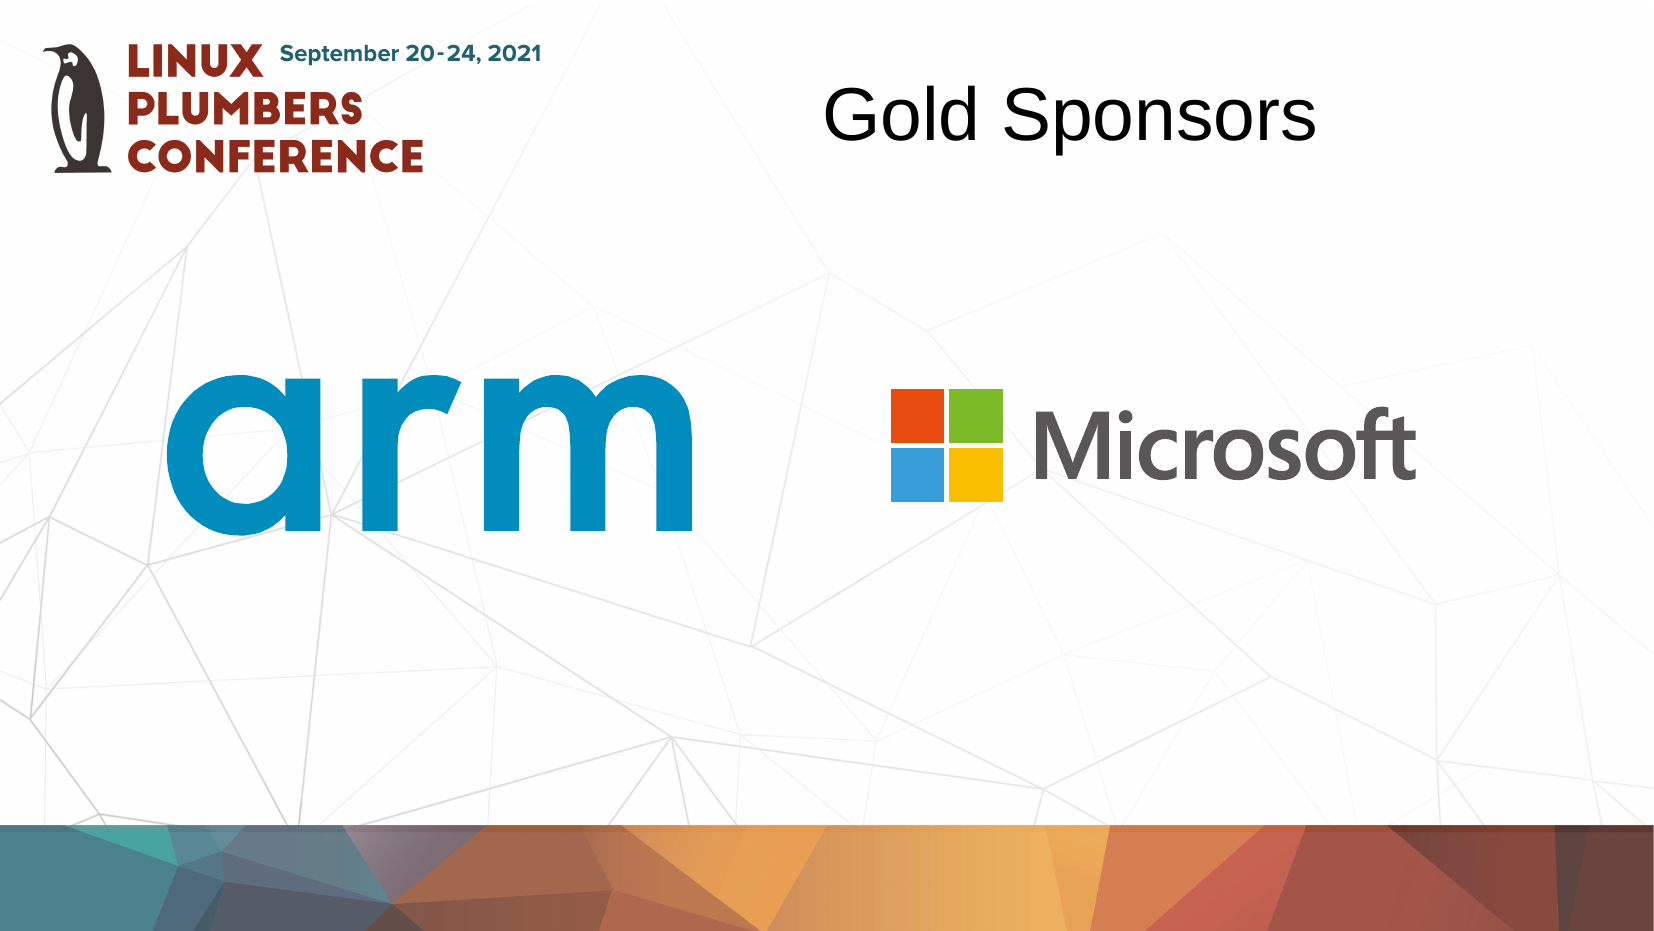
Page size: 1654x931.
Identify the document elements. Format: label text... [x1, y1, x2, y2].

picture [0, 1, 1654, 931]
title Gold Sponsors [570, 37, 1571, 193]
